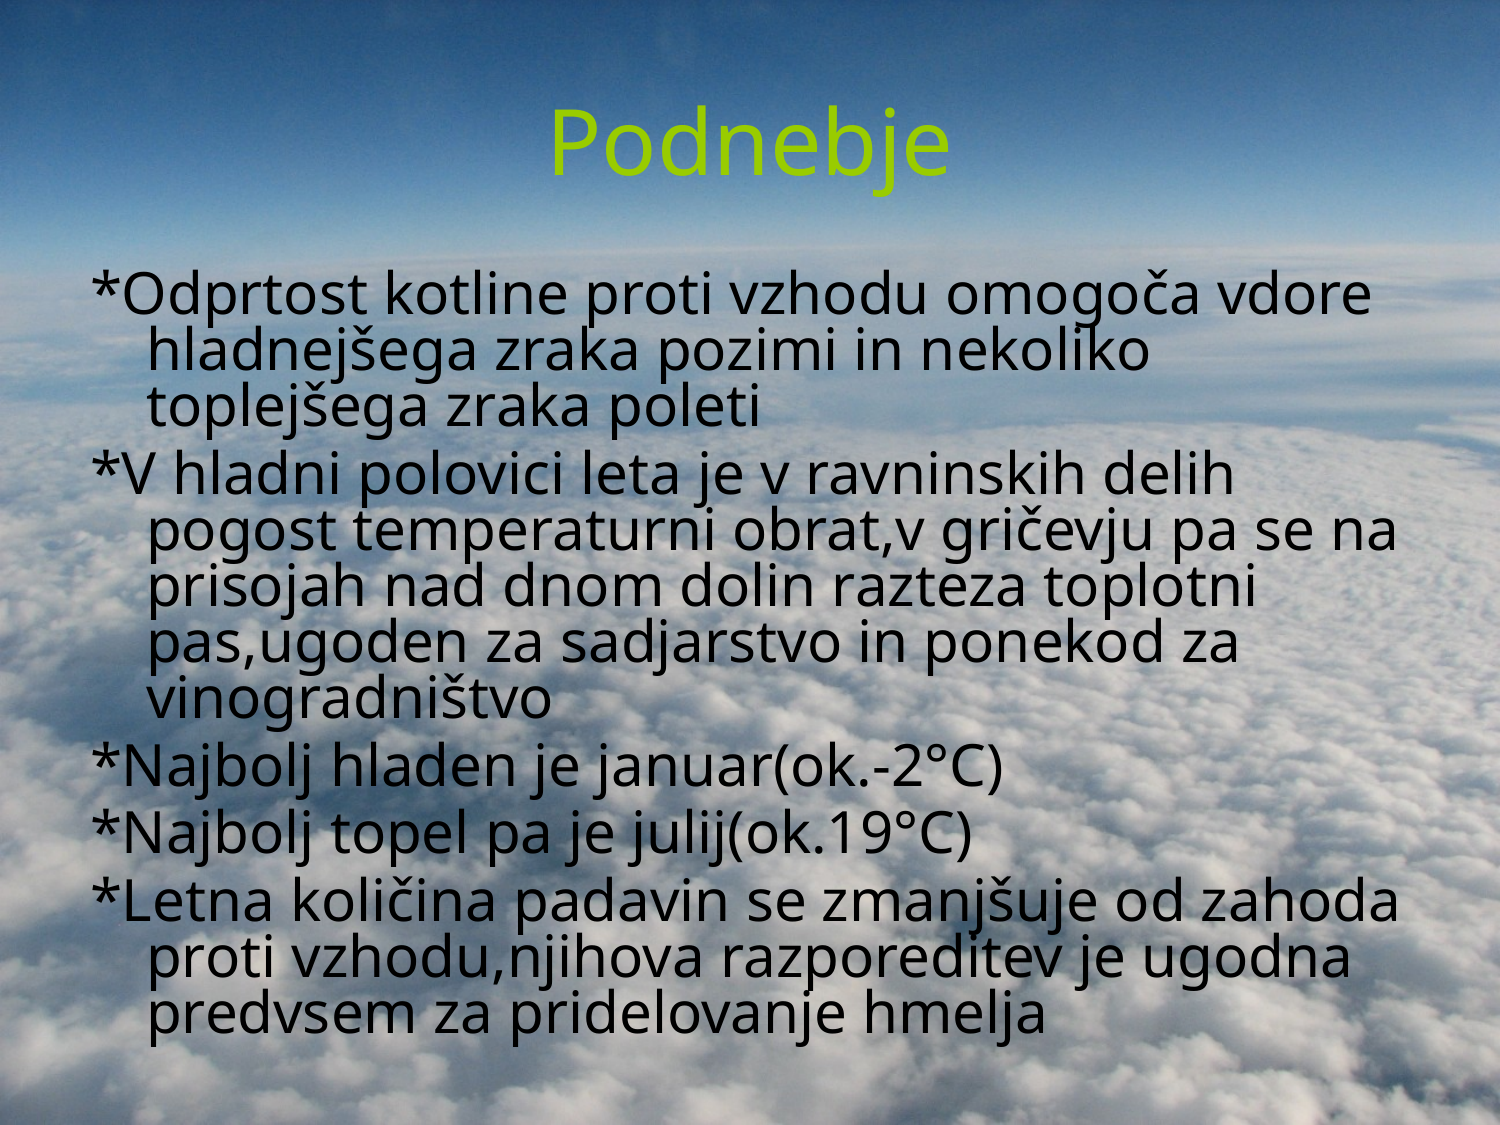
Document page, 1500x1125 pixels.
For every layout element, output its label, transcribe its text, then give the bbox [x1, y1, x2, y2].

title Podnebje [75, 45, 1425, 233]
list *Odprtost kotline proti vzhodu omogoča vdore hladnejšega zraka pozimi in nekoliko toplejšega zraka poleti *V hladni polovici leta je v ravninskih delih pogost temperaturni obrat,v gričevju pa se na prisojah nad dnom dolin razteza toplotni pas,ugoden za sadjarstvo in ponekod za vinogradništvo *Najbolj hladen je januar(ok.-2°C) *Najbolj topel pa je julij(ok.19°C) *Letna količina padavin se zmanjšuje od zahoda proti vzhodu,njihova razporeditev je ugodna predvsem za pridelovanje hmelja [75, 262, 1425, 1005]
picture [0, 0, 1500, 1125]
